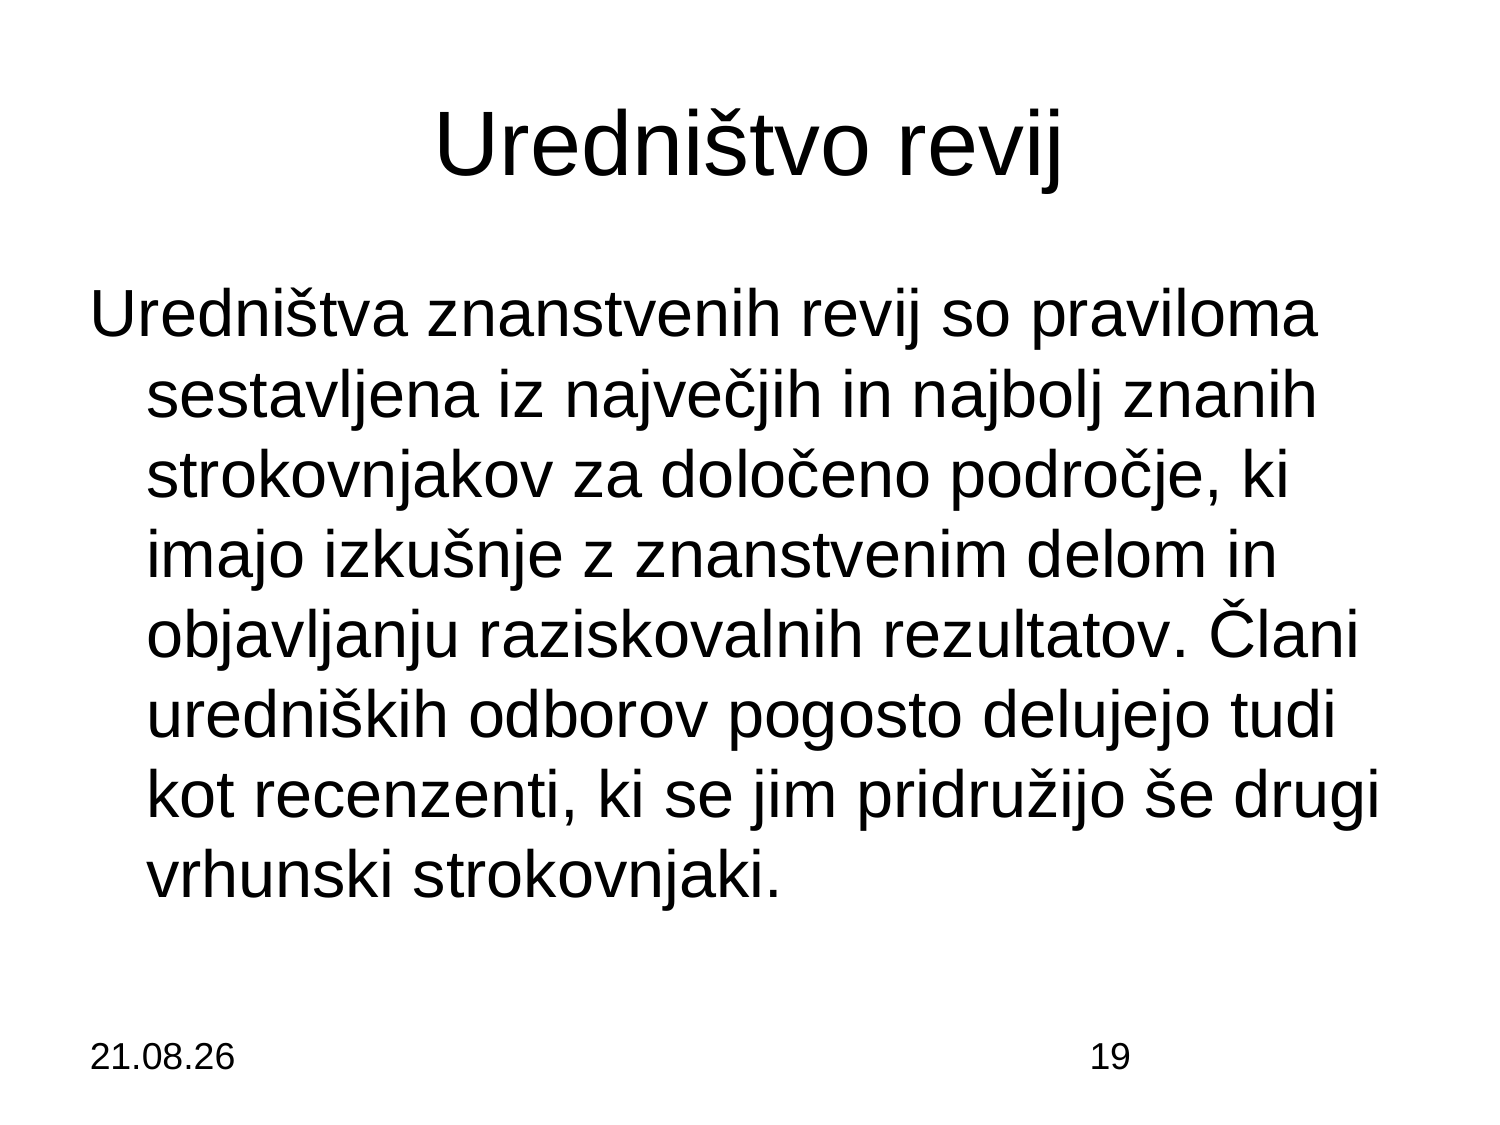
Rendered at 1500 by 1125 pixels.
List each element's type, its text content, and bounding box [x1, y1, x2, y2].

list Uredništva znanstvenih revij so praviloma sestavljena iz največjih in najbolj znanih strokovnjakov za določeno področje, ki imajo izkušnje z znanstvenim delom in objavljanju raziskovalnih rezultatov. Člani uredniških odborov pogosto delujejo tudi kot recenzenti, ki se jim pridružijo še drugi vrhunski strokovnjaki. [75, 262, 1426, 1006]
title Uredništvo revij [75, 45, 1426, 233]
